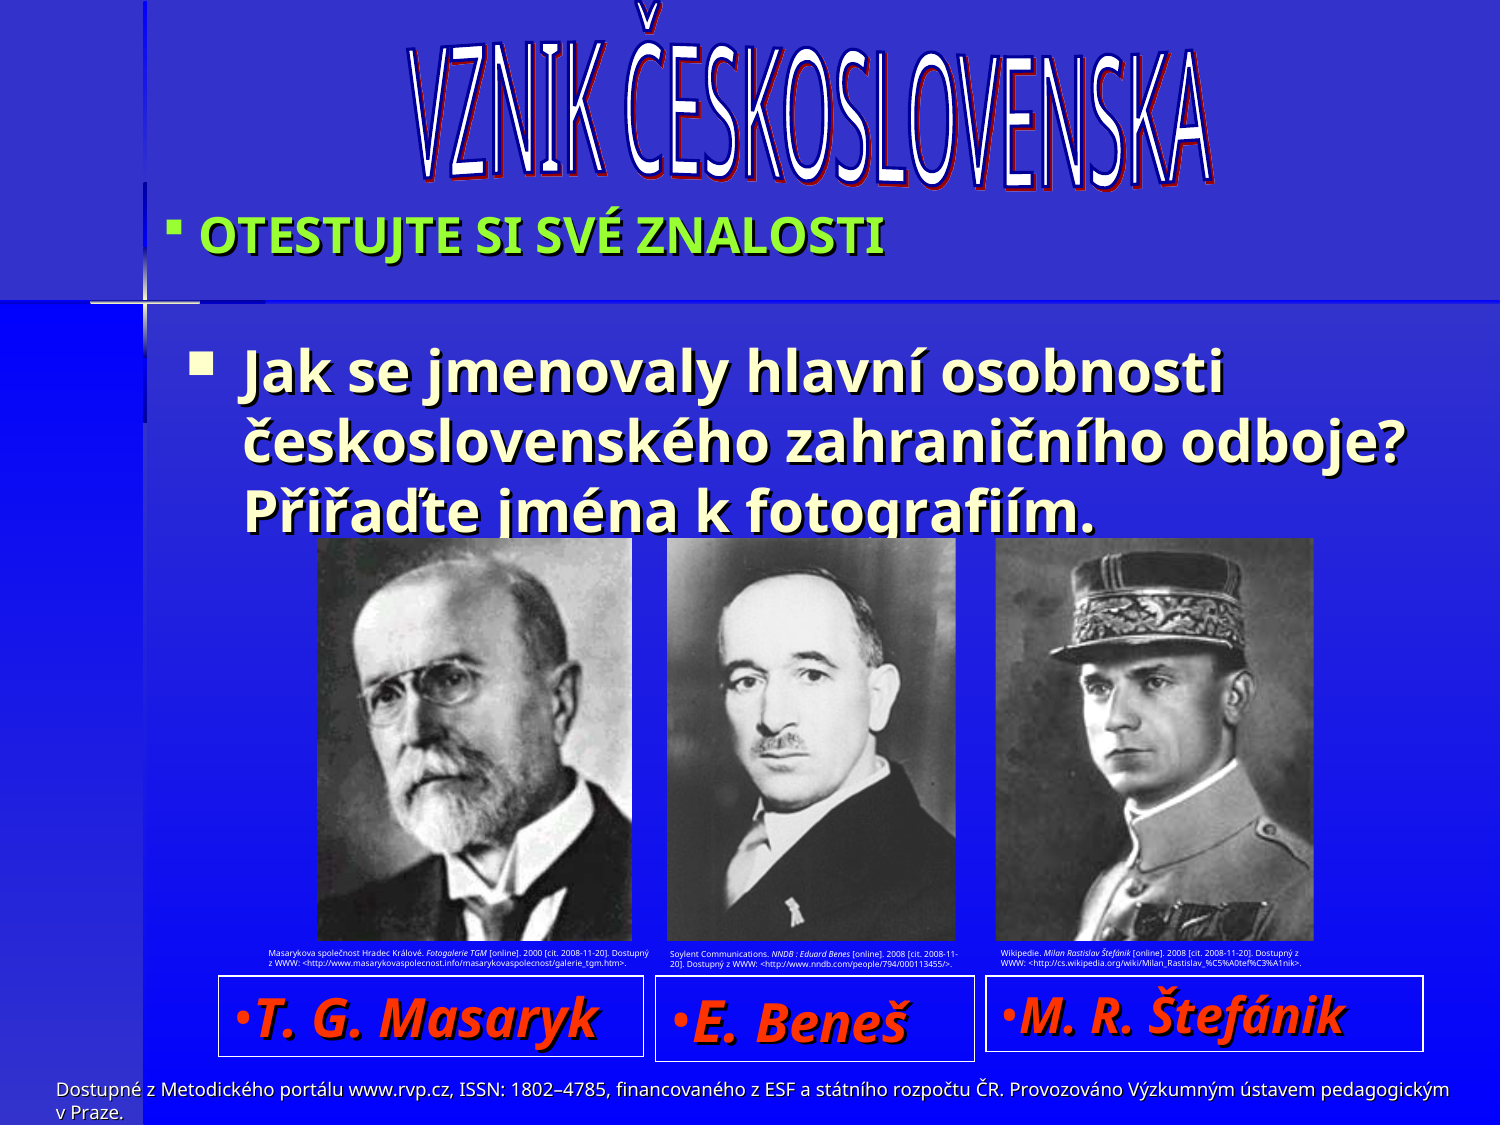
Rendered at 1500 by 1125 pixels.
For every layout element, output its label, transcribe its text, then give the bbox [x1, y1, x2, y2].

picture [317, 538, 632, 940]
text_box Soylent Communications. NNDB : Eduard Benes [online]. 2008 [cit. 2008-11-20]. Dostupný z WWW: <http://www.nndb.com/people/794/000113455/>. [655, 941, 975, 977]
text_box VZNIK ČESKOSLOVENSKA [957, 54, 999, 186]
text_box VZNIK ČESKOSLOVENSKA [1005, 56, 1033, 187]
text_box Masarykova společnost Hradec Králové. Fotogalerie TGM [online]. 2000 [cit. 2008-11-20]. Dostupný z WWW: <http://www.masarykovaspolecnost.info/masarykovaspolecnost/galerie_tgm.htm>. [253, 940, 667, 976]
text_box VZNIK ČESKOSLOVENSKA [635, 0, 659, 31]
text_box VZNIK ČESKOSLOVENSKA [671, 44, 699, 176]
text_box M. R. Štefánik [986, 976, 1424, 1052]
text_box VZNIK ČESKOSLOVENSKA [877, 51, 905, 183]
text_box VZNIK ČESKOSLOVENSKA [1091, 54, 1123, 188]
picture [995, 538, 1314, 940]
text_box VZNIK ČESKOSLOVENSKA [493, 42, 533, 174]
text_box Dostupné z Metodického portálu www.rvp.cz, ISSN: 1802–4785, financovaného z ESF a státního rozpočtu ČR. Provozováno Výzkumným ústavem pedagogickým v Praze. [41, 1070, 1471, 1125]
text_box E. Beneš [655, 977, 975, 1062]
text_box VZNIK ČESKOSLOVENSKA [909, 52, 955, 186]
text_box Wikipedie. Milan Rastislav Štefánik [online]. 2008 [cit. 2008-11-20]. Dostupný z WWW: <http://cs.wikipedia.org/wiki/Milan_Rastislav_%C5%A0tef%C3%A1nik>. [986, 940, 1341, 976]
picture [667, 538, 956, 941]
text_box VZNIK ČESKOSLOVENSKA [1131, 50, 1211, 185]
text_box OTESTUJTE SI SVÉ ZNALOSTI [147, 196, 987, 272]
text_box VZNIK ČESKOSLOVENSKA [836, 49, 868, 183]
text_box VZNIK ČESKOSLOVENSKA [450, 44, 485, 177]
text_box VZNIK ČESKOSLOVENSKA [568, 41, 604, 173]
text_box VZNIK ČESKOSLOVENSKA [541, 42, 560, 173]
text_box VZNIK ČESKOSLOVENSKA [1042, 56, 1082, 187]
text_box VZNIK ČESKOSLOVENSKA [746, 46, 782, 179]
text_box VZNIK ČESKOSLOVENSKA [407, 46, 449, 179]
text_box VZNIK ČESKOSLOVENSKA [625, 41, 663, 176]
text_box T. G. Masaryk [218, 976, 644, 1057]
text_box VZNIK ČESKOSLOVENSKA [705, 44, 737, 178]
list Jak se jmenovaly hlavní osobnosti československého zahraničního odboje? Přiřaďte jména k fotografiím. [171, 326, 1436, 552]
text_box VZNIK ČESKOSLOVENSKA [784, 47, 830, 182]
